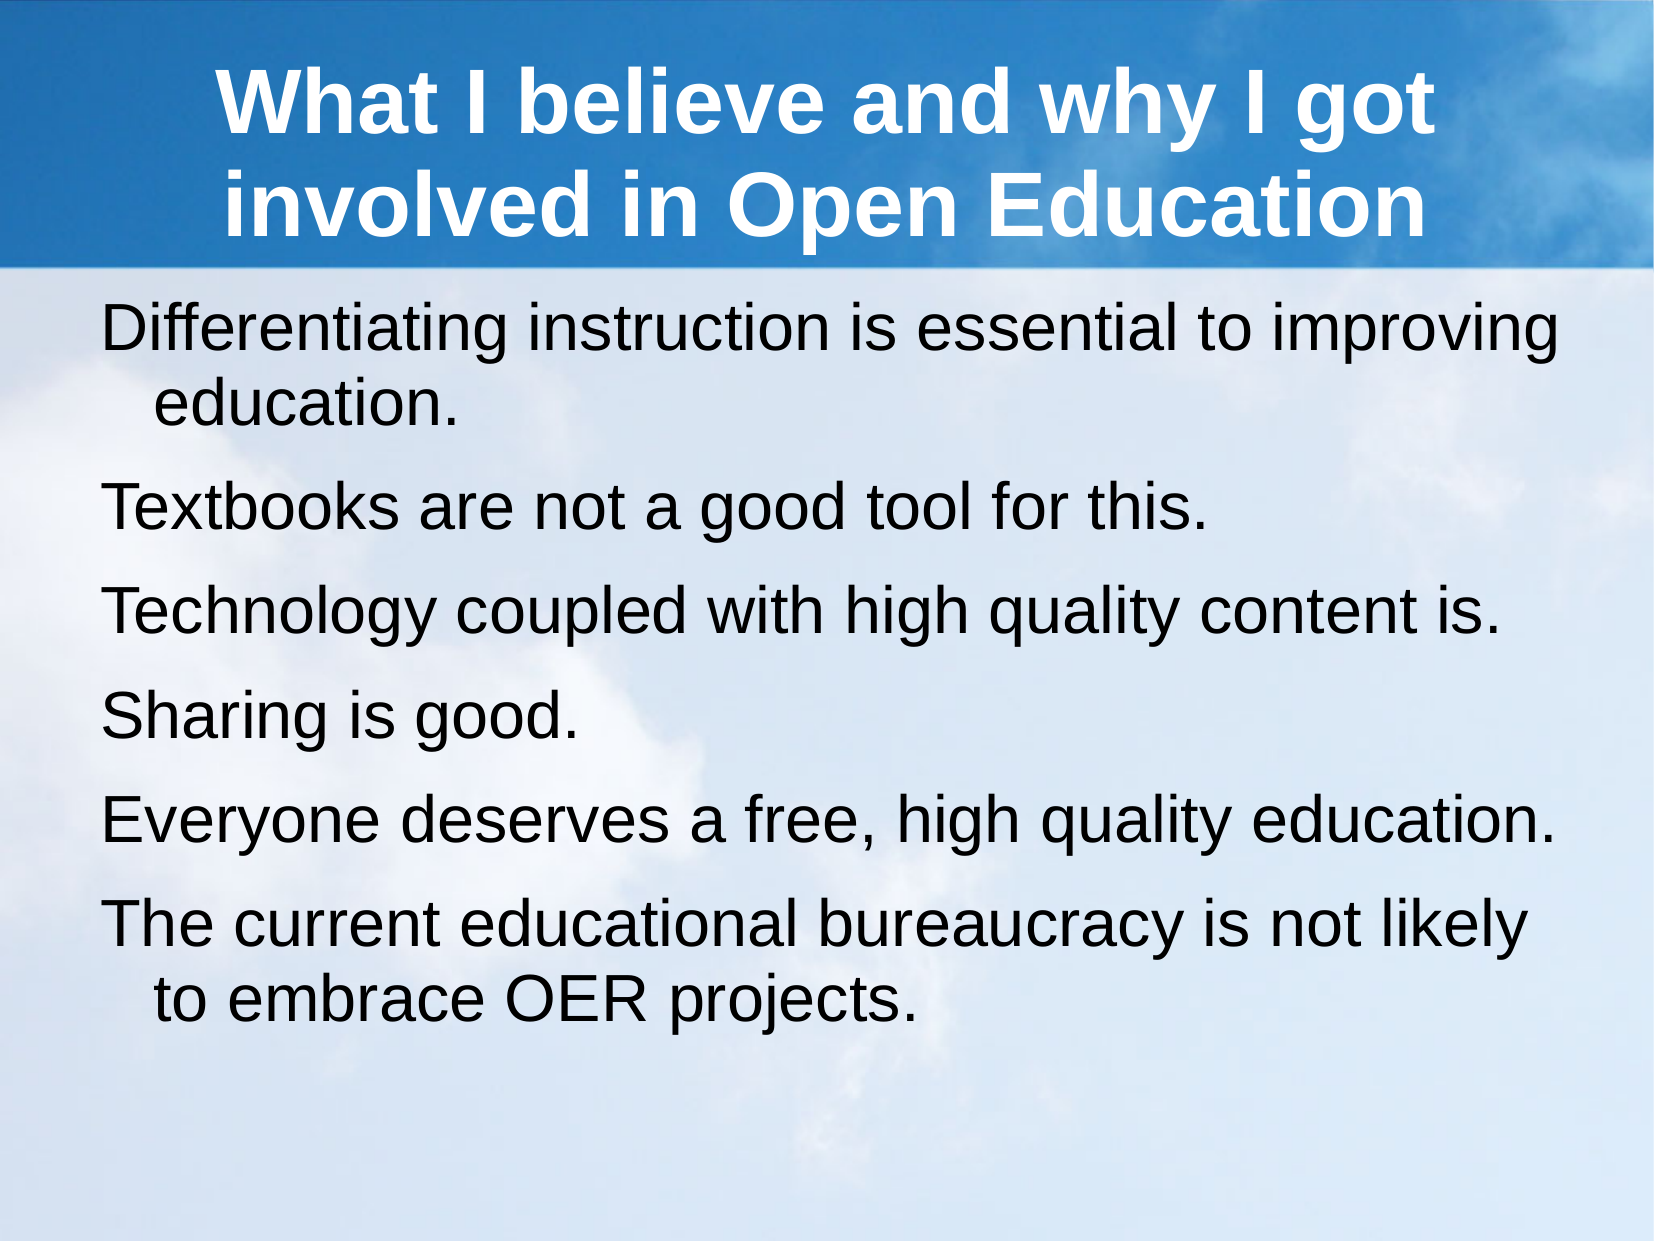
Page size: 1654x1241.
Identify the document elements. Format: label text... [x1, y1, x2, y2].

list Differentiating instruction is essential to improving education. Textbooks are not a good tool for this. Technology coupled with high quality content is. Sharing is good. Everyone deserves a free, high quality education. The current educational bureaucracy is not likely to embrace OER projects. [82, 290, 1571, 1111]
picture [0, 0, 1654, 1241]
title What I believe and why I got involved in Open Education [82, 49, 1571, 257]
